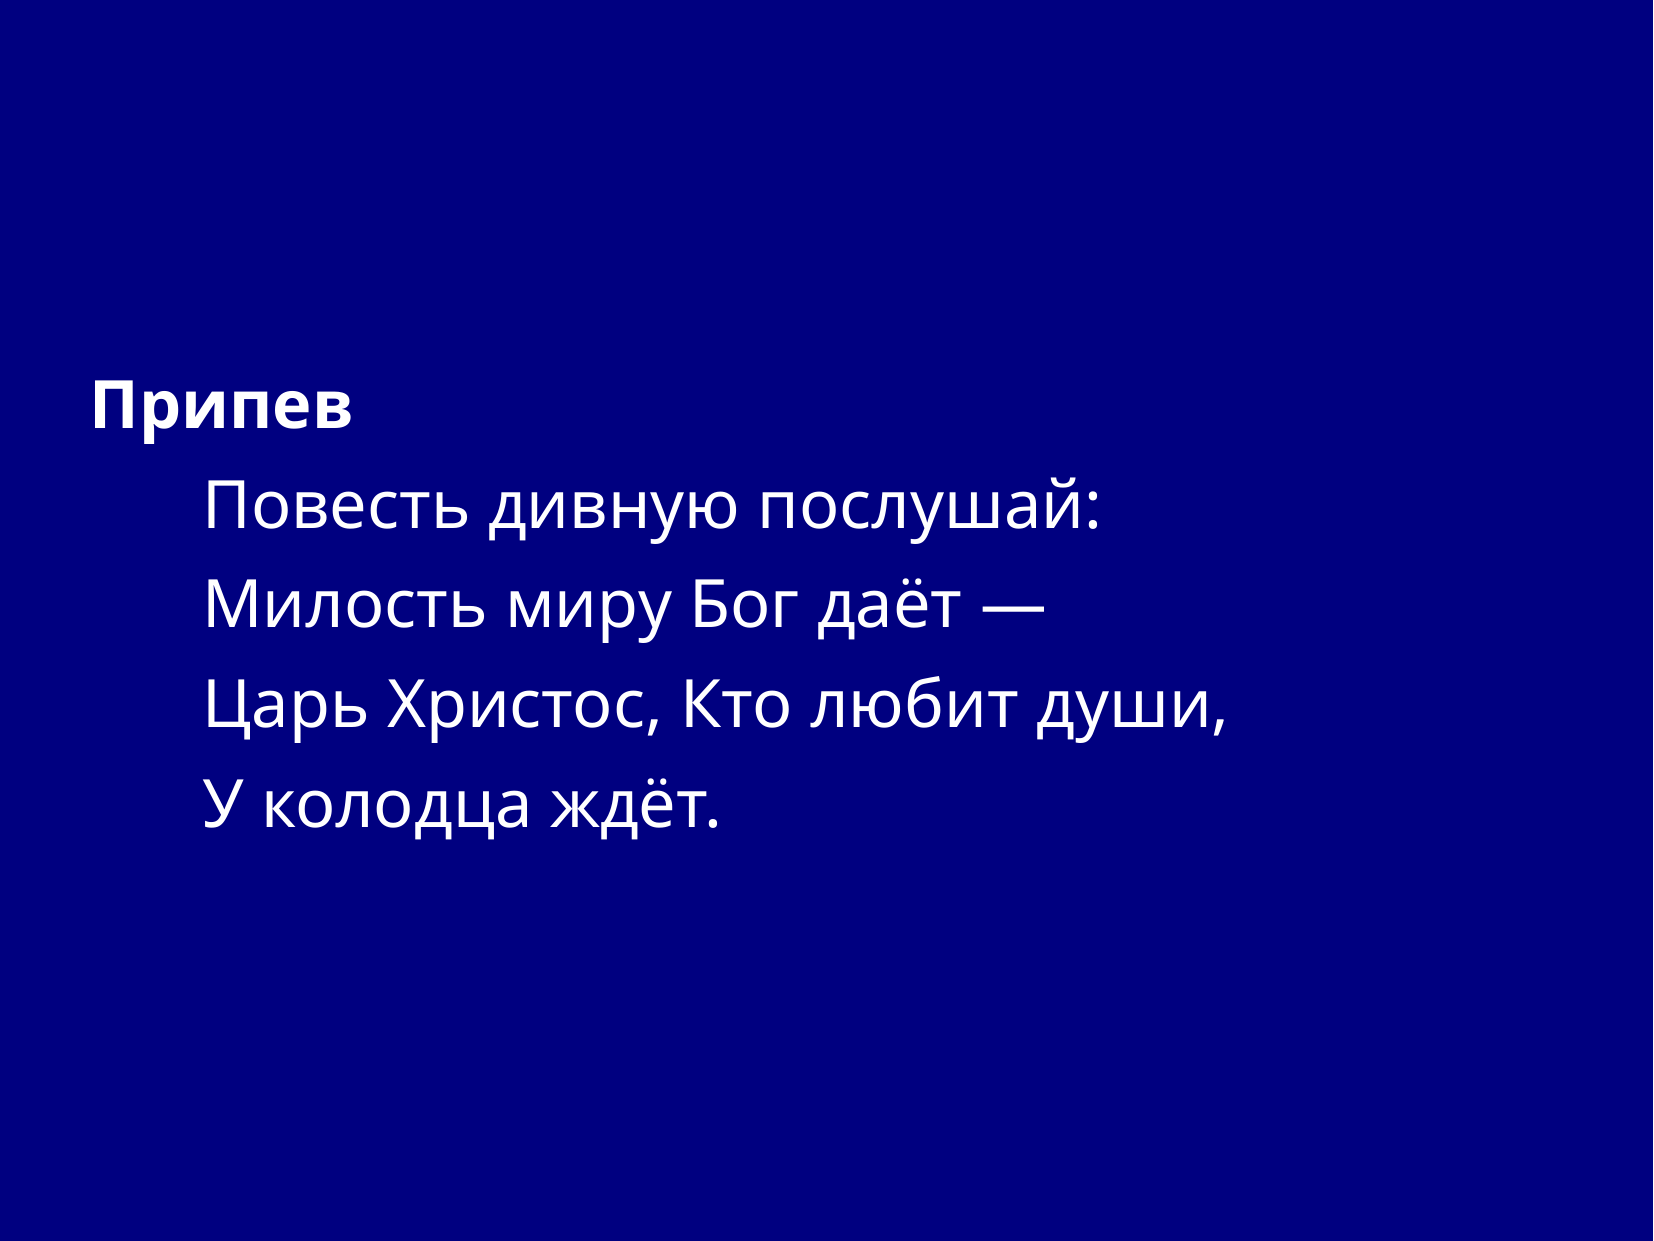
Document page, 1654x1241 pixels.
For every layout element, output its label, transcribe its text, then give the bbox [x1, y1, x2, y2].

text_box Припев Повесть дивную послушай: Милость миру Бог даёт — Царь Христос, Кто любит души, У колодца ждёт. [75, 150, 1576, 1163]
